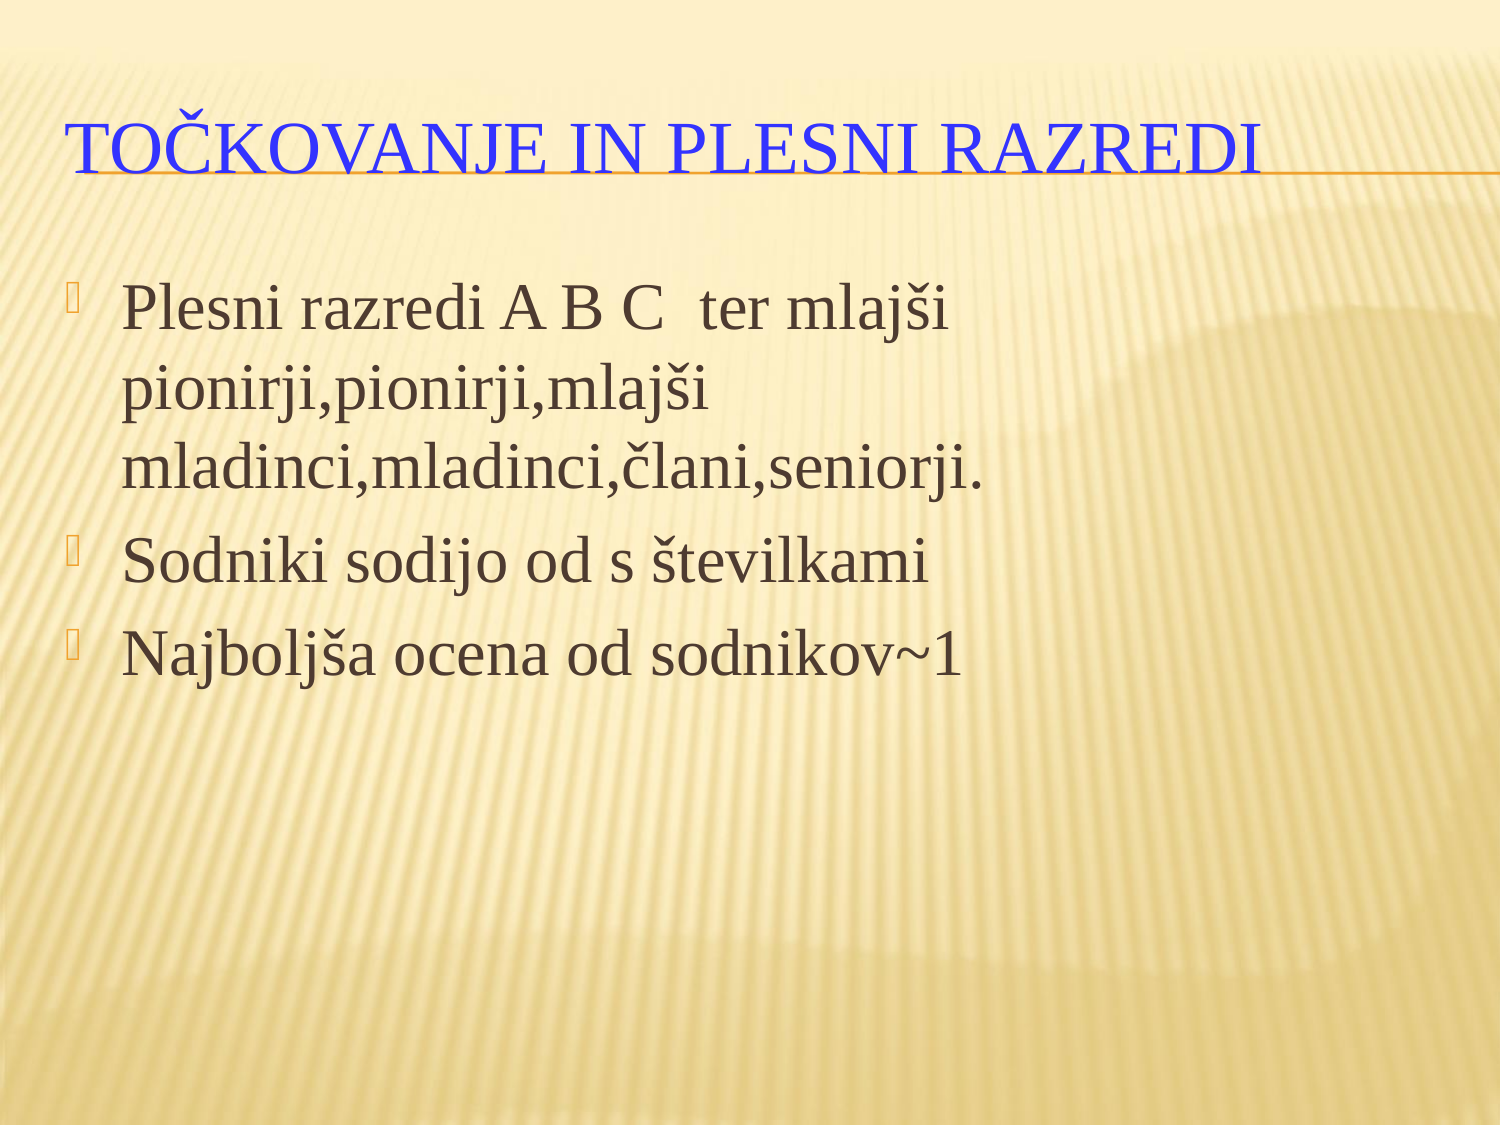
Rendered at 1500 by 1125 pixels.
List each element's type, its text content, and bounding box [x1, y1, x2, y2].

picture [0, 0, 1500, 1125]
list Plesni razredi A B C ter mlajši pionirji,pionirji,mlajši mladinci,mladinci,člani,seniorji. Sodniki sodijo od s številkami Najboljša ocena od sodnikov~1 [50, 254, 1475, 998]
title Točkovanje in plesni razredi [50, 75, 1475, 213]
